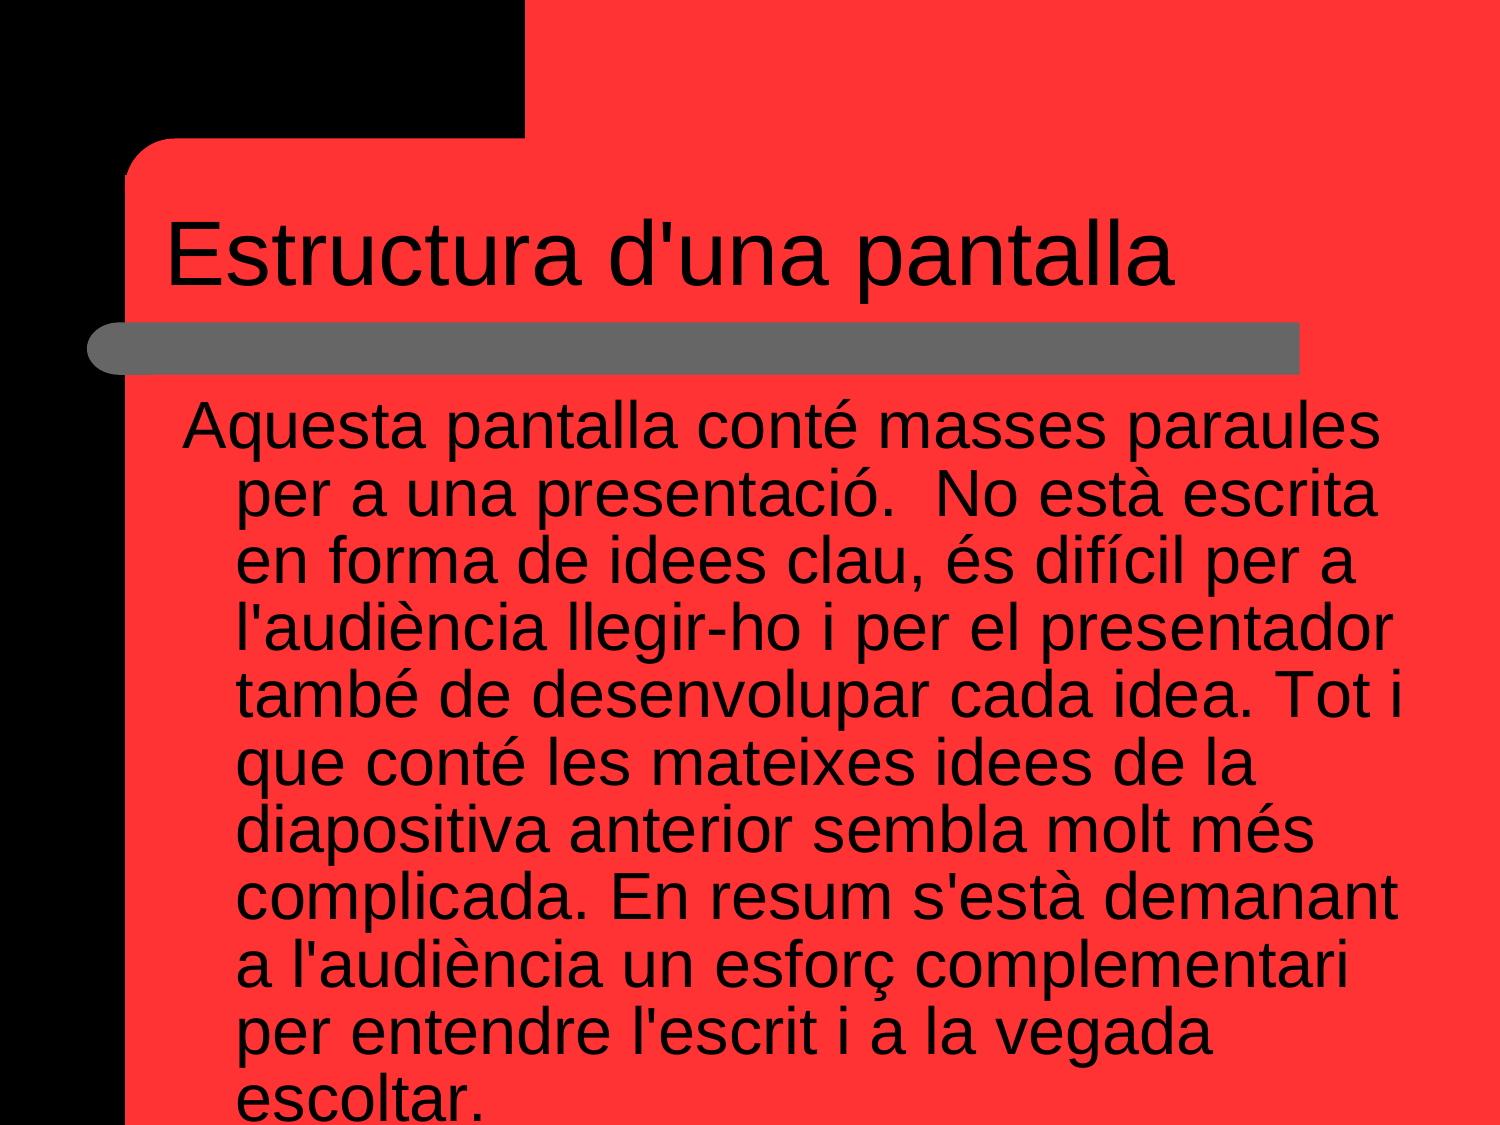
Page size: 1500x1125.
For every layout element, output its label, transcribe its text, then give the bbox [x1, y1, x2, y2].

list Aquesta pantalla conté masses paraules per a una presentació. No està escrita en forma de idees clau, és difícil per a l'audiència llegir-ho i per el presentador també de desenvolupar cada idea. Tot i que conté les mateixes idees de la diapositiva anterior sembla molt més complicada. En resum s'està demanant a l'audiència un esforç complementari per entendre l'escrit i a la vegada escoltar. [149, 387, 1463, 1125]
title Estructura d'una pantalla [149, 194, 1444, 313]
